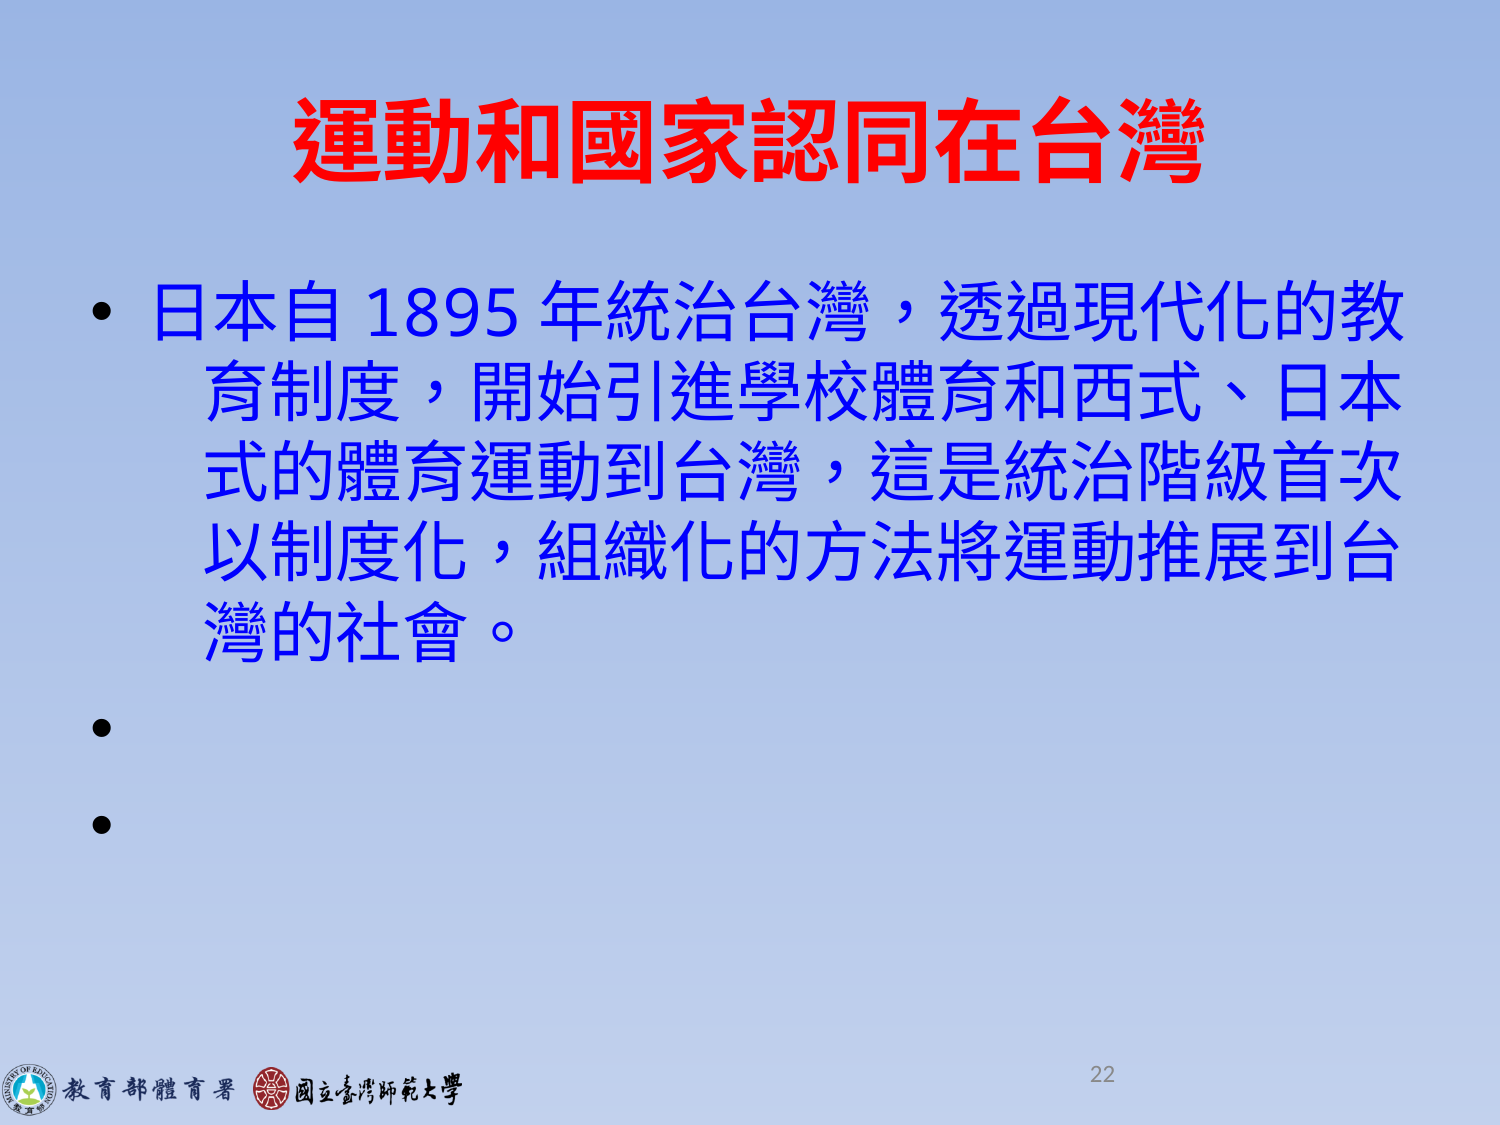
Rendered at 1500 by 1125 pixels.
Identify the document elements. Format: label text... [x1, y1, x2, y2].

list 日本自1895年統治台灣，透過現代化的教育制度，開始引進學校體育和西式、日本式的體育運動到台灣，這是統治階級首次以制度化，組織化的方法將運動推展到台灣的社會。 [75, 262, 1426, 1005]
text_box [1074, 1042, 1426, 1103]
title 運動和國家認同在台灣 [75, 45, 1426, 233]
